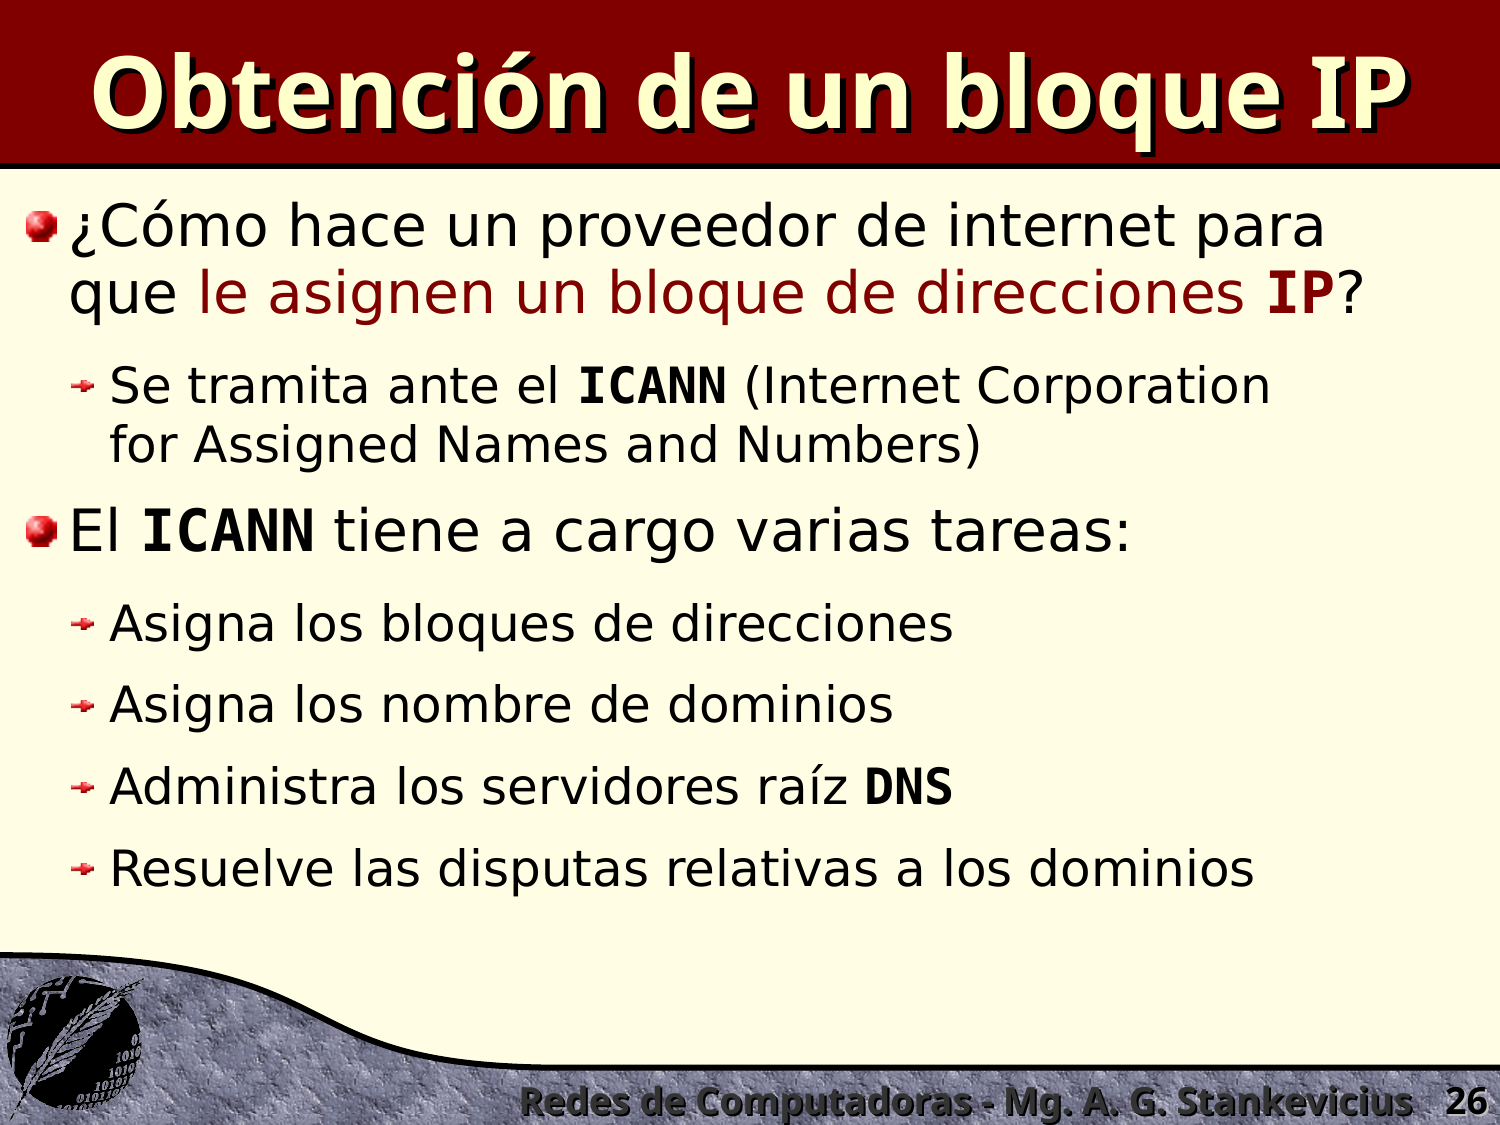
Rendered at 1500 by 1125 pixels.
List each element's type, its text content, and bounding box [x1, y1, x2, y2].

picture [0, 959, 1500, 1125]
list ¿Cómo hace un proveedor de internet para que le asignen un bloque de direcciones IP? Se tramita ante el ICANN (Internet Corporation for Assigned Names and Numbers) El ICANN tiene a cargo varias tareas: Asigna los bloques de direcciones Asigna los nombre de dominios Administra los servidores raíz DNS Resuelve las disputas relativas a los dominios [11, 192, 1486, 921]
title Obtención de un bloque IP [15, 5, 1485, 160]
picture [790, 1100, 795, 1110]
picture [1047, 1100, 1054, 1110]
